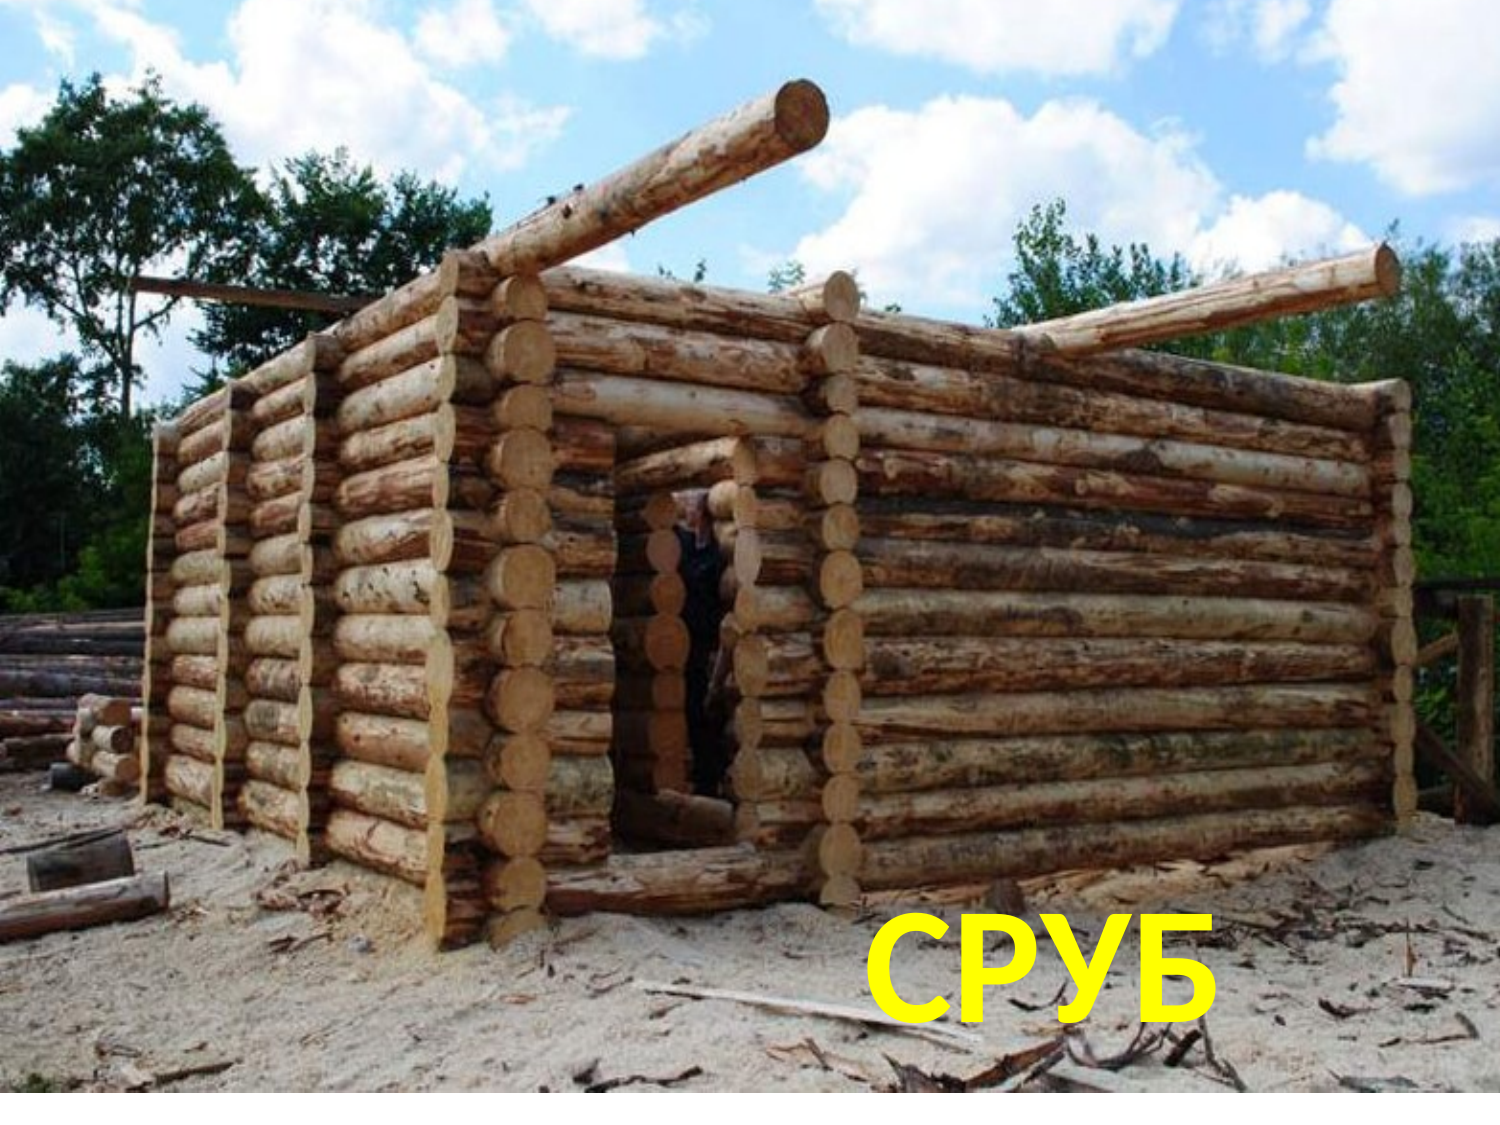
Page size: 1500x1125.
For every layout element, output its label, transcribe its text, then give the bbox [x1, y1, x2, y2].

text_box СРУБ [849, 848, 1500, 1063]
picture [0, 0, 1500, 1093]
